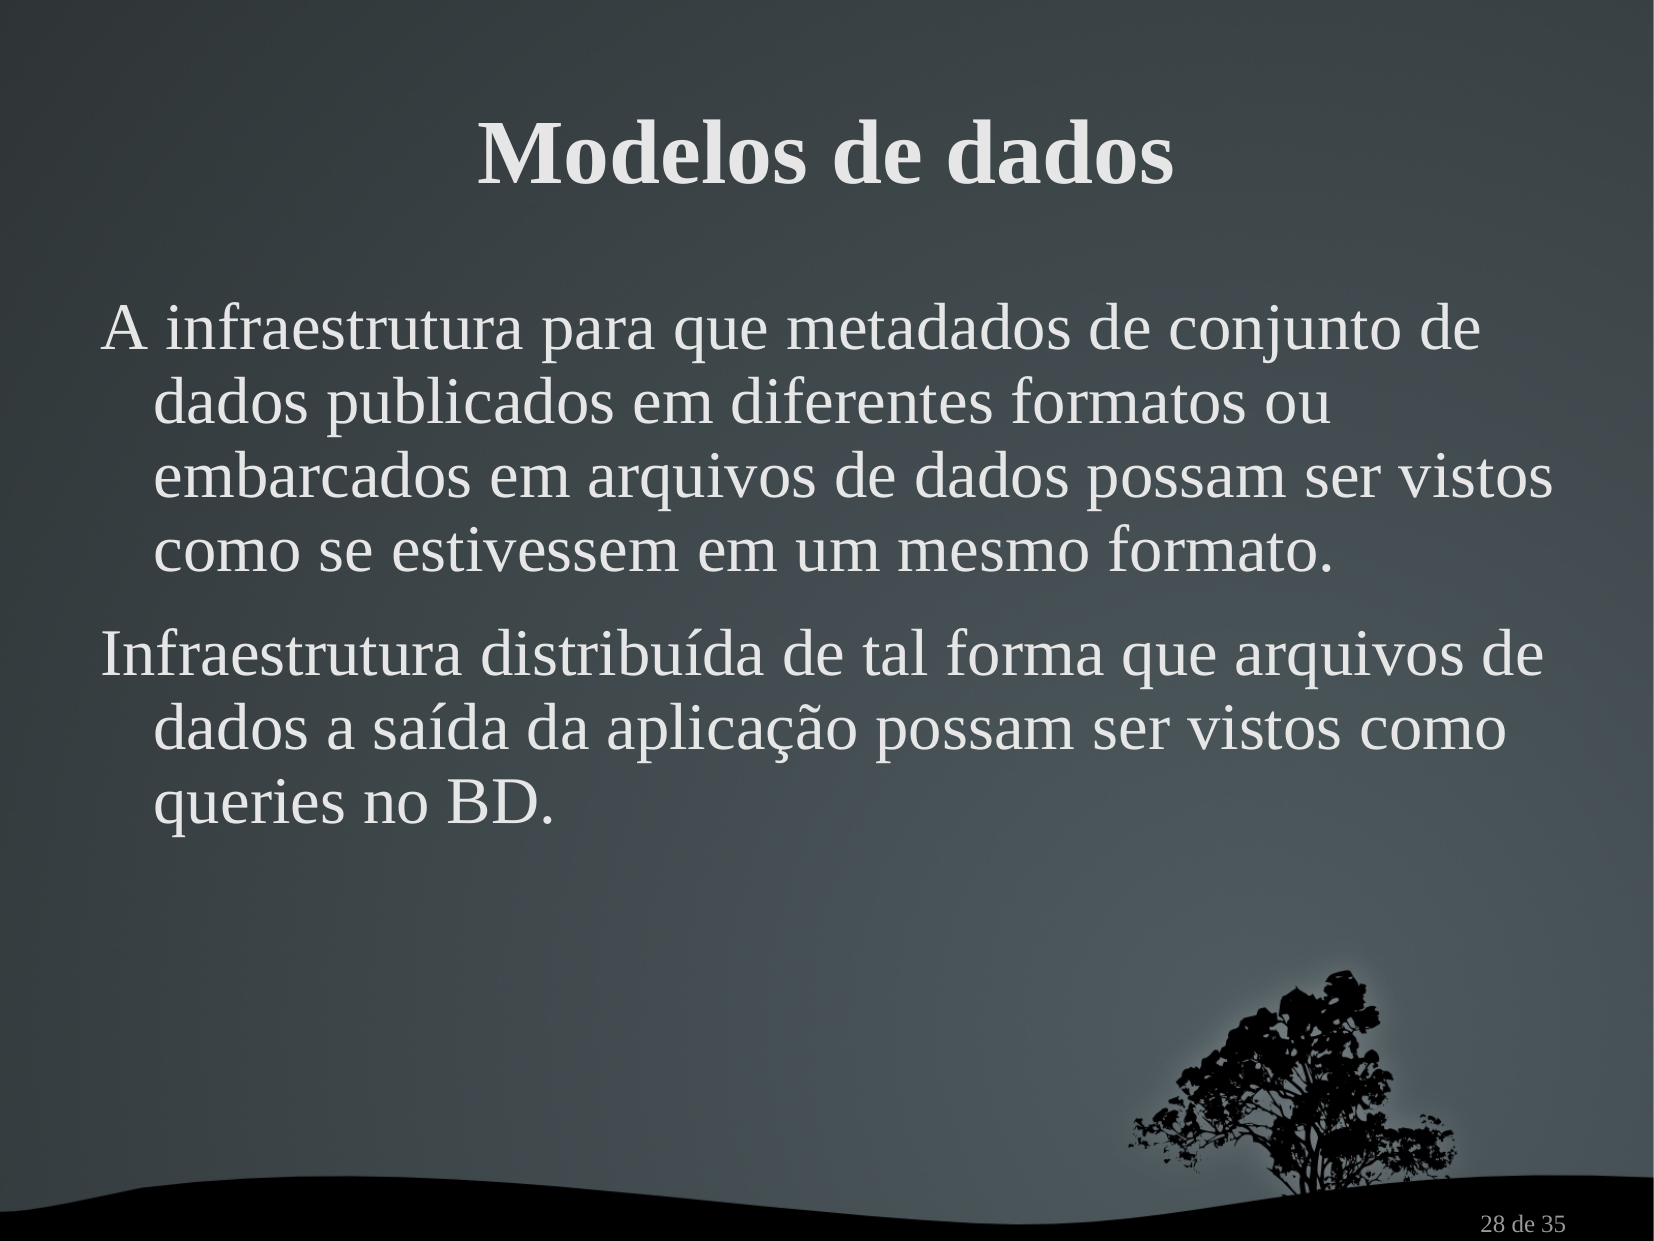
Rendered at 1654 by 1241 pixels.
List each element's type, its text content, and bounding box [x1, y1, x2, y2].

picture [0, 0, 1654, 1241]
title Modelos de dados [82, 56, 1571, 250]
list A infraestrutura para que metadados de conjunto de dados publicados em diferentes formatos ou embarcados em arquivos de dados possam ser vistos como se estivessem em um mesmo formato. Infraestrutura distribuída de tal forma que arquivos de dados a saída da aplicação possam ser vistos como queries no BD. [82, 290, 1571, 1094]
